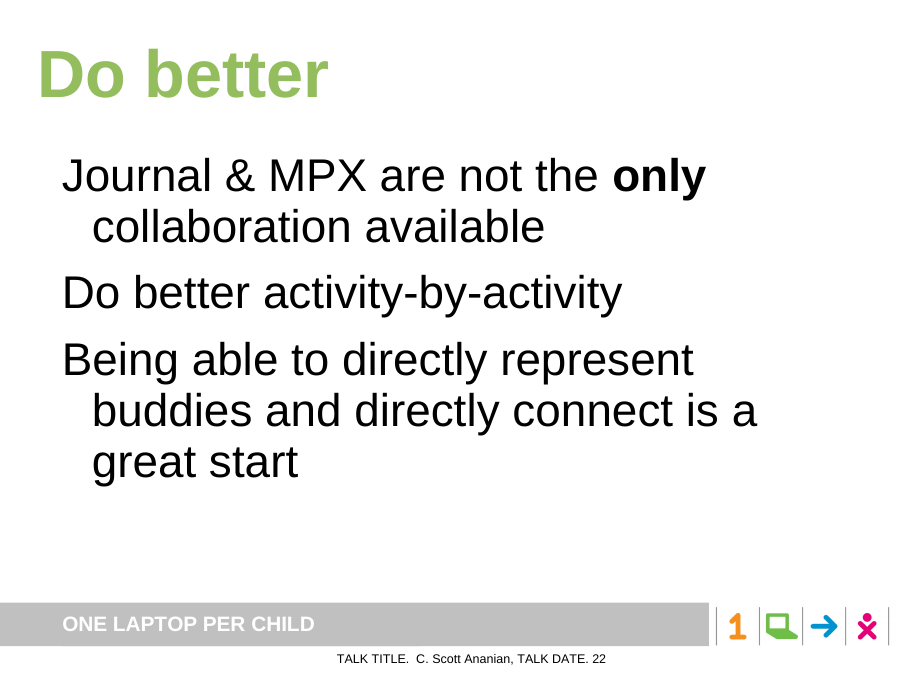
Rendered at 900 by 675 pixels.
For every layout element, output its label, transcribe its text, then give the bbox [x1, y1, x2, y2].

list Journal & MPX are not the only collaboration available Do better activity-by-activity Being able to directly represent buddies and directly connect is a great start [61, 150, 844, 675]
title Do better [37, 37, 856, 211]
picture [844, 598, 898, 655]
